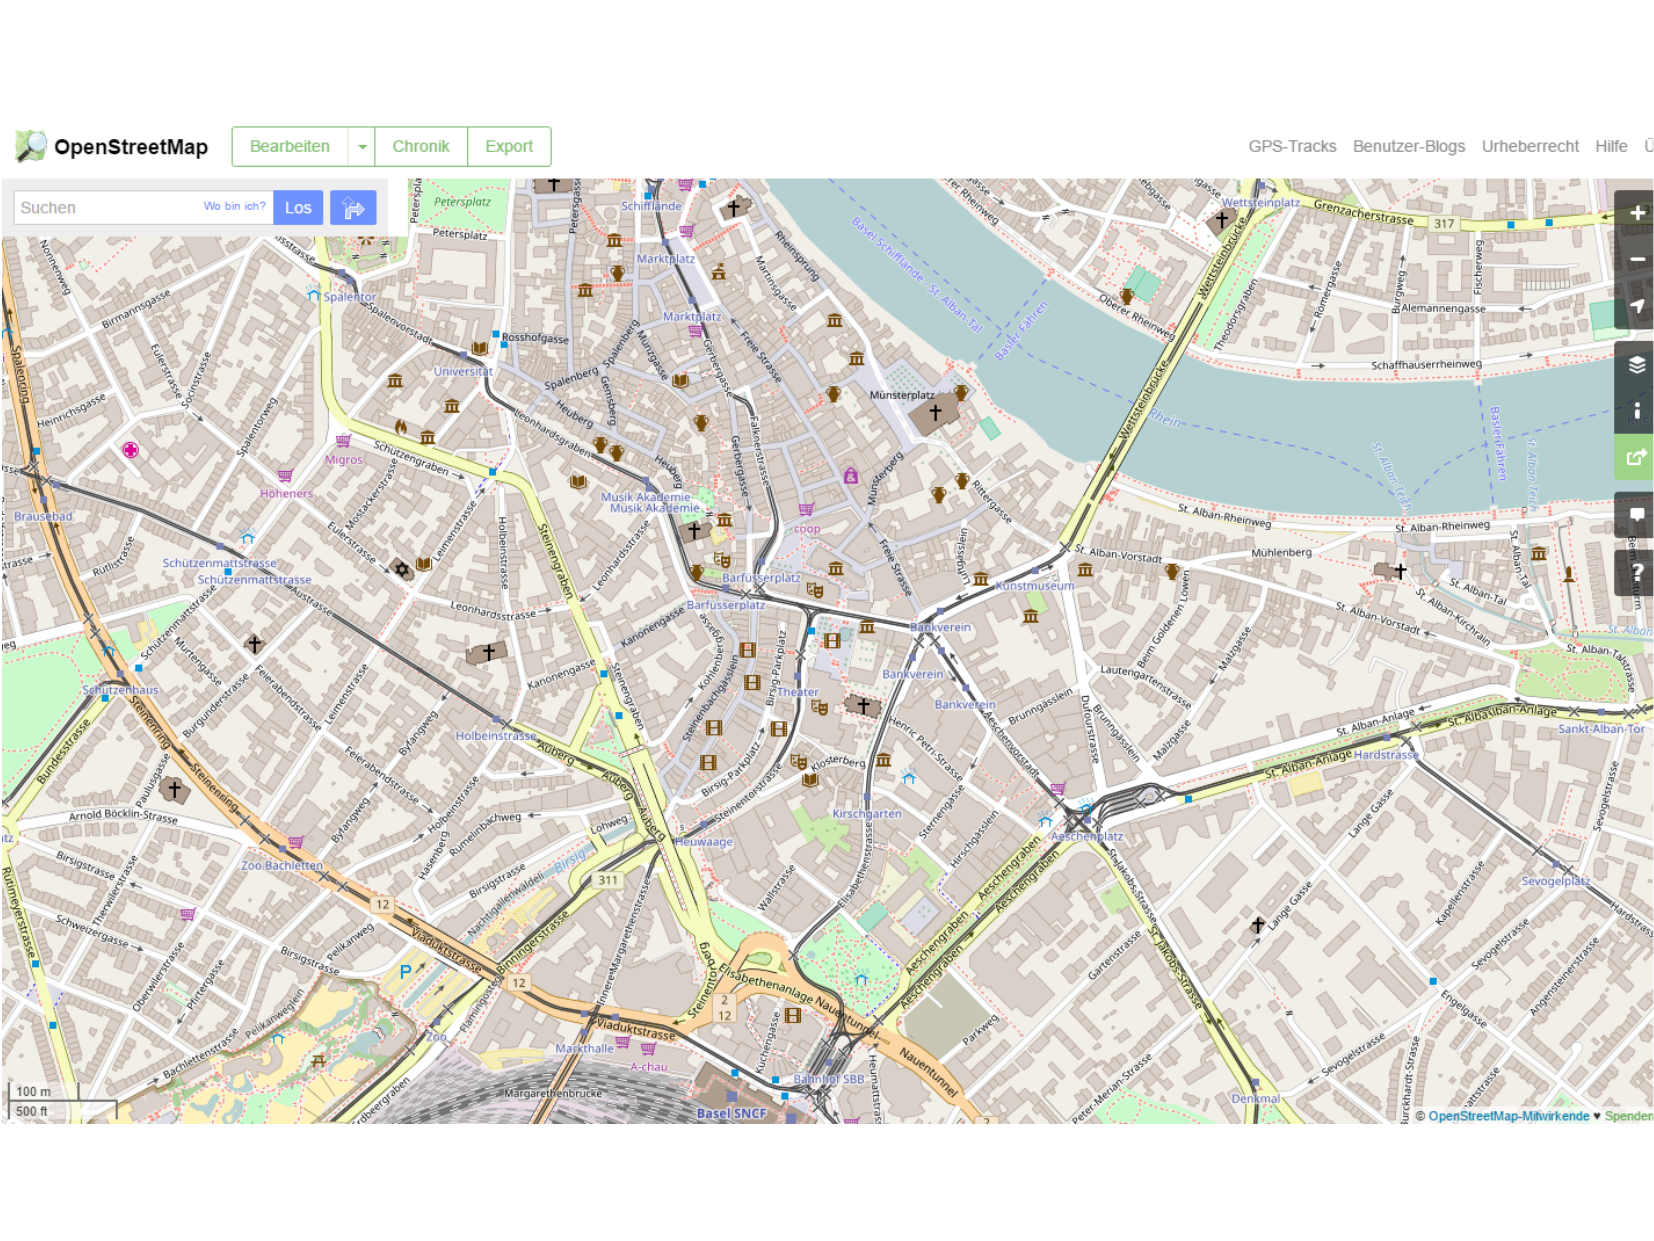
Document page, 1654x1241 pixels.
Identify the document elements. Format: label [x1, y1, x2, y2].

picture [2, 116, 1654, 1124]
